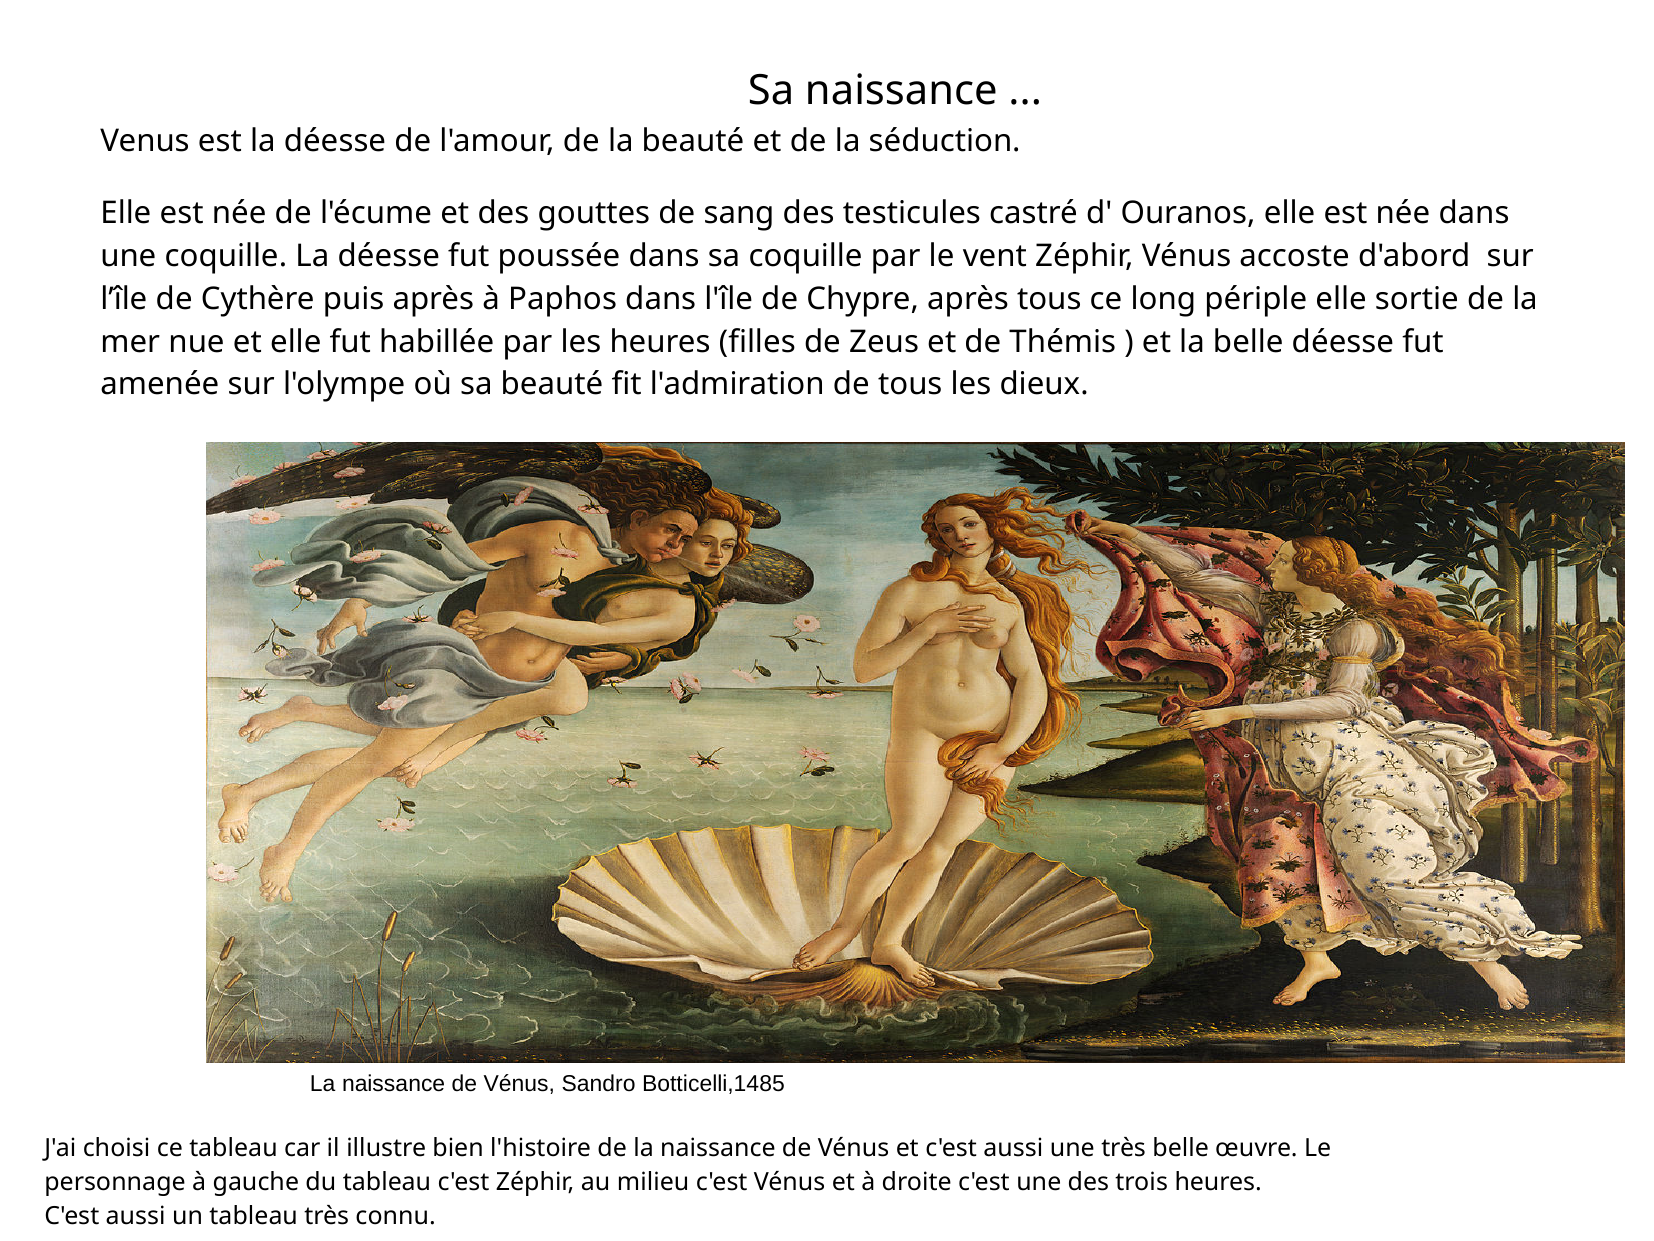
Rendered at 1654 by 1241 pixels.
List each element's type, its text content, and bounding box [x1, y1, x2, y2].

list Venus est la déesse de l'amour, de la beauté et de la séduction. Elle est née de l'écume et des gouttes de sang des testicules castré d' Ouranos, elle est née dans une coquille. La déesse fut poussée dans sa coquille par le vent Zéphir, Vénus accoste d'abord sur l’île de Cythère puis après à Paphos dans l'île de Chypre, après tous ce long périple elle sortie de la mer nue et elle fut habillée par les heures (filles de Zeus et de Thémis ) et la belle déesse fut amenée sur l'olympe où sa beauté fit l'admiration de tous les dieux. [29, 118, 1571, 1211]
text_box La naissance de Vénus, Sandro Botticelli,1485 [295, 1062, 807, 1104]
picture [206, 442, 1625, 1063]
text_box J'ai choisi ce tableau car il illustre bien l'histoire de la naissance de Vénus et c'est aussi une très belle œuvre. Le personnage à gauche du tableau c'est Zéphir, au milieu c'est Vénus et à droite c'est une des trois heures. C'est aussi un tableau très connu. [29, 1122, 1532, 1241]
title Sa naissance ... [324, 29, 1477, 118]
